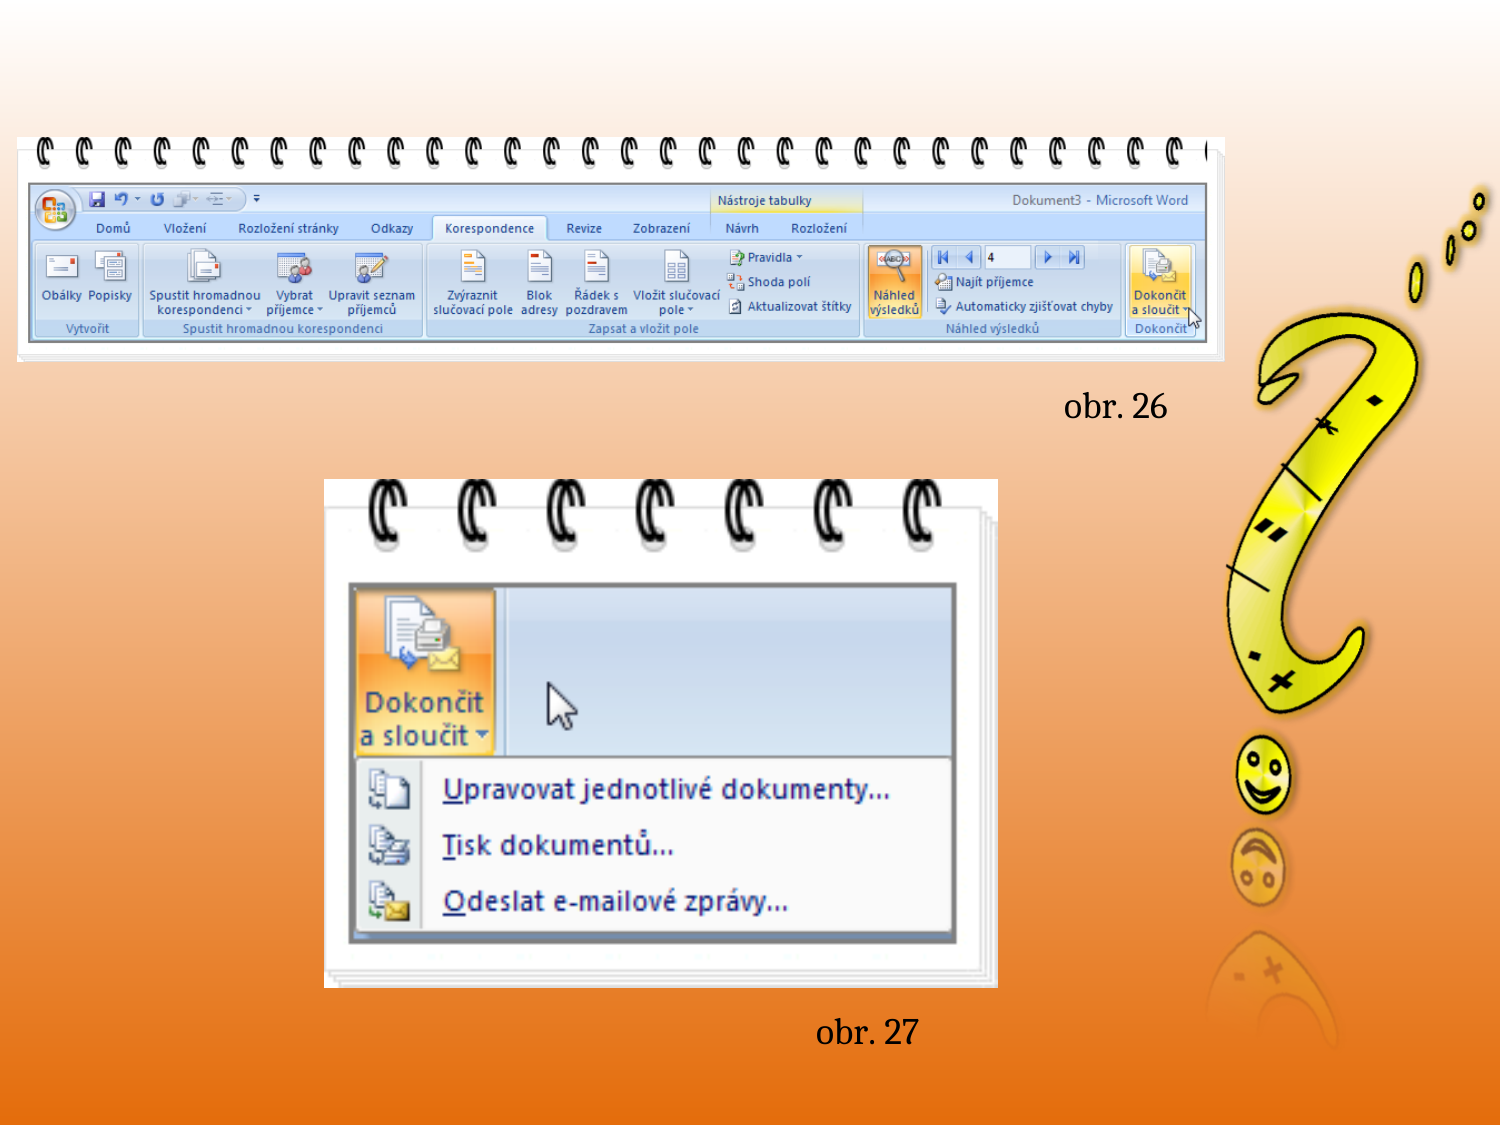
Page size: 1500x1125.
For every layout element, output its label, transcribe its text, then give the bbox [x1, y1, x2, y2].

picture [17, 137, 1500, 1125]
text_box obr. 26 [1049, 373, 1192, 434]
picture [324, 479, 998, 988]
text_box obr. 27 [801, 999, 943, 1060]
